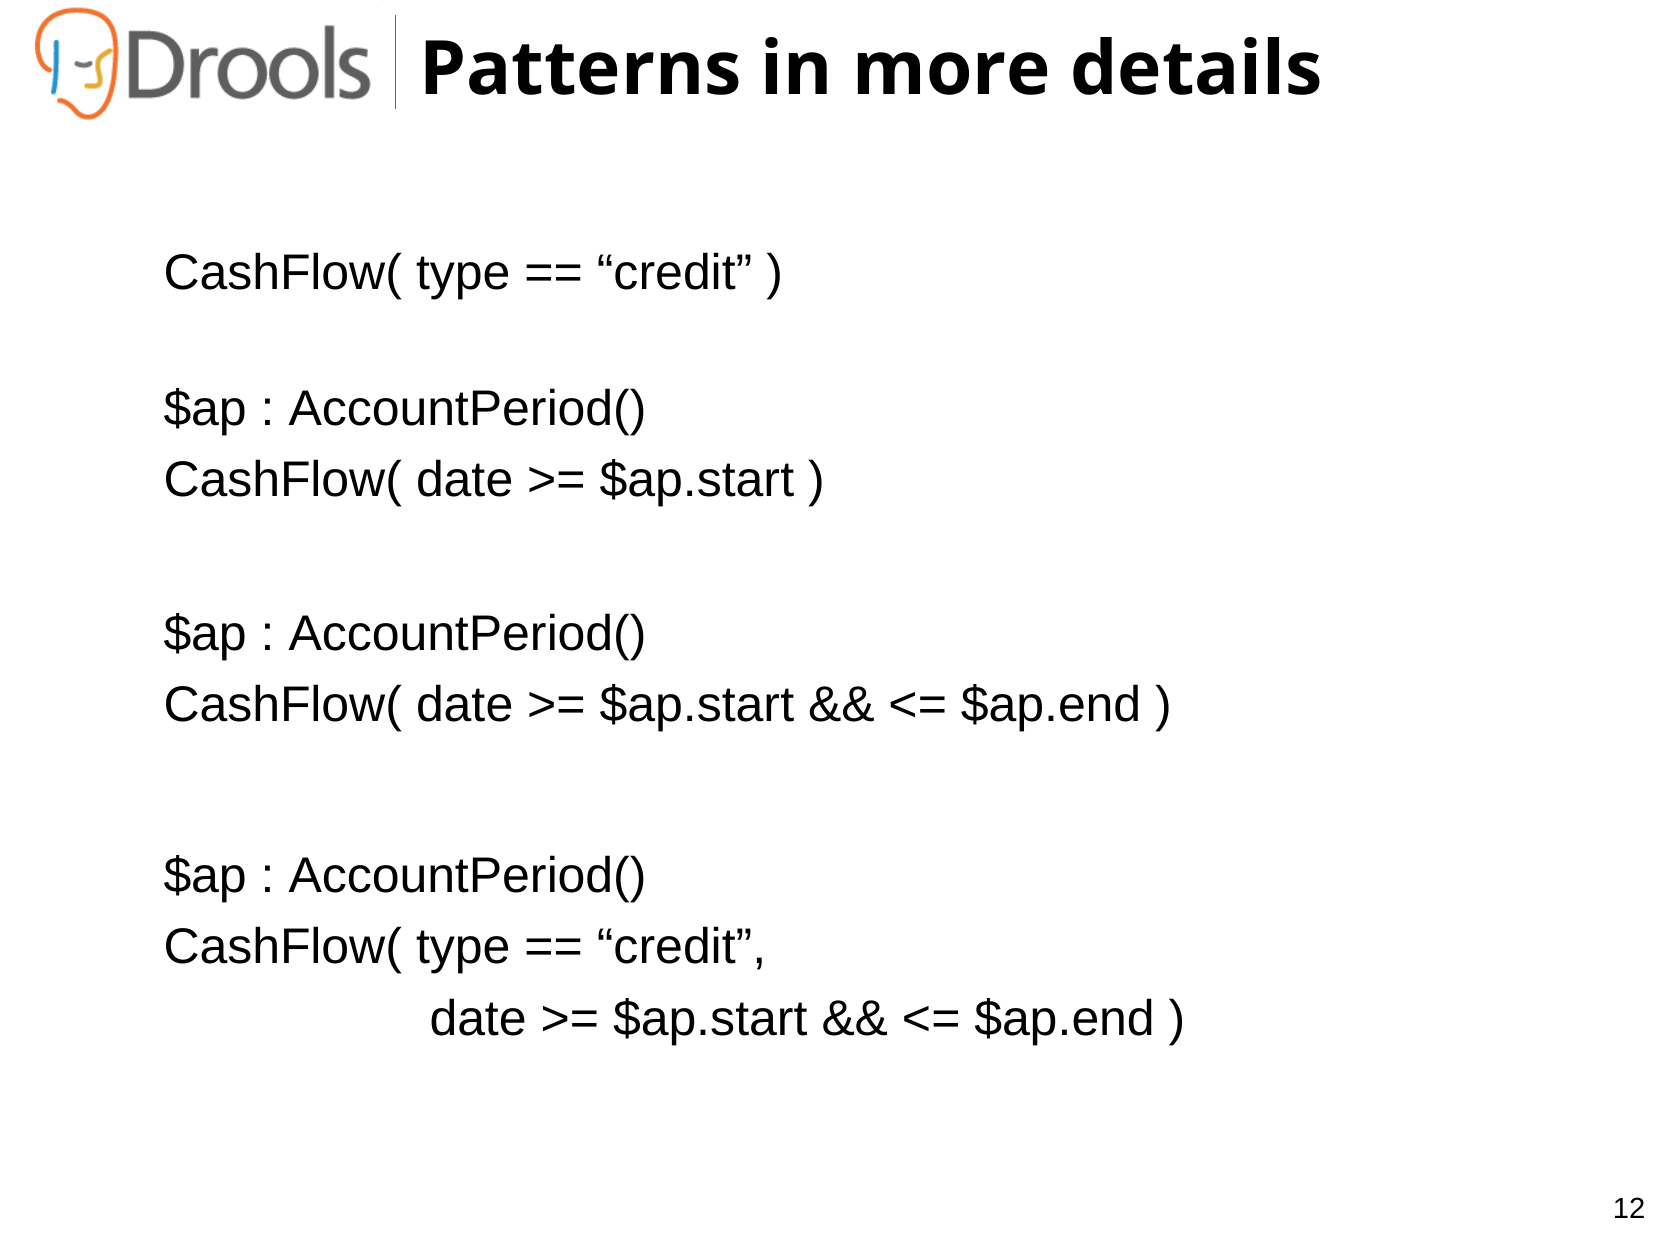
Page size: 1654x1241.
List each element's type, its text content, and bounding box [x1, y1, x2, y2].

list $ap : AccountPeriod() CashFlow( date >= $ap.start ) [163, 379, 1270, 508]
title Patterns in more details [419, 5, 1630, 125]
picture [29, 0, 384, 126]
list $ap : AccountPeriod() CashFlow( type == “credit”, date >= $ap.start && <= $ap.end ) [163, 847, 1270, 1046]
list CashFlow( type == “credit” ) [163, 244, 1270, 355]
list $ap : AccountPeriod() CashFlow( date >= $ap.start && <= $ap.end ) [163, 604, 1270, 733]
